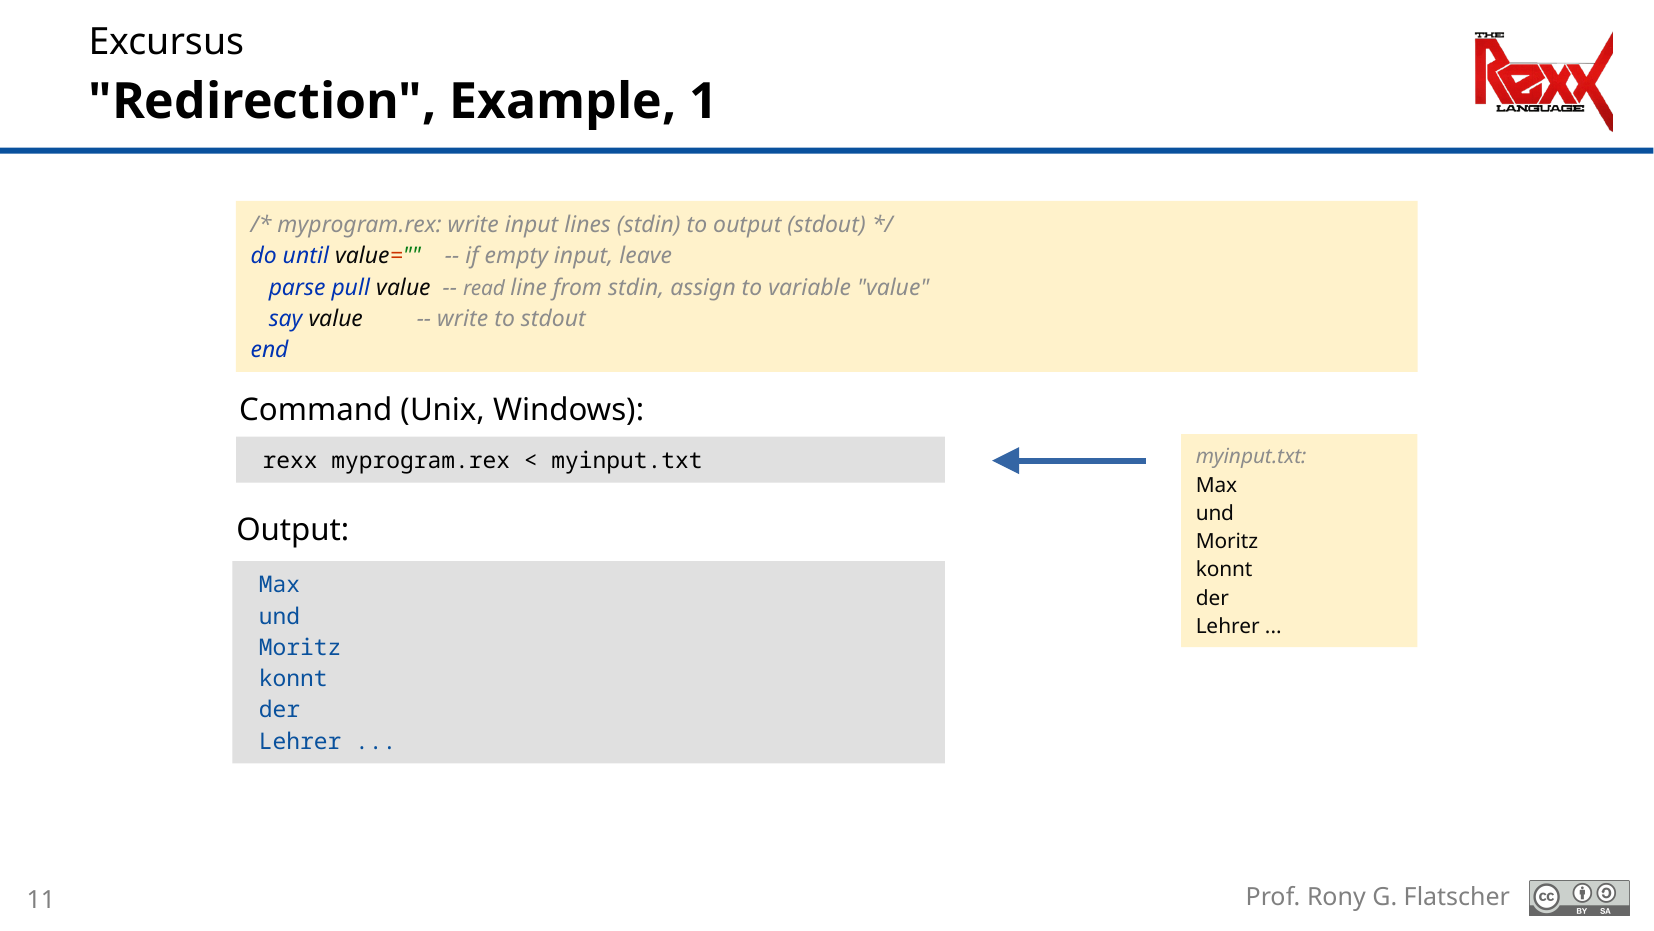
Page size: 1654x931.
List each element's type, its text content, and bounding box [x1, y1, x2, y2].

text_box Command (Unix, Windows): [224, 379, 671, 436]
text_box Output: [221, 499, 668, 556]
text_box Max und Moritz konnt der Lehrer ... [232, 561, 945, 756]
text_box rexx myprogram.rex < myinput.txt [236, 436, 945, 482]
title Excursus "Redirection", Example, 1 [29, 0, 1654, 148]
text_box /* myprogram.rex: write input lines (stdin) to output (stdout) */ do until value="" -- if empty input, leave parse pull value -- read line from stdin, assign to variable "value" say value -- write to stdout end [235, 200, 1418, 366]
text_box myinput.txt: Max und Moritz konnt der Lehrer ... [1181, 434, 1418, 638]
